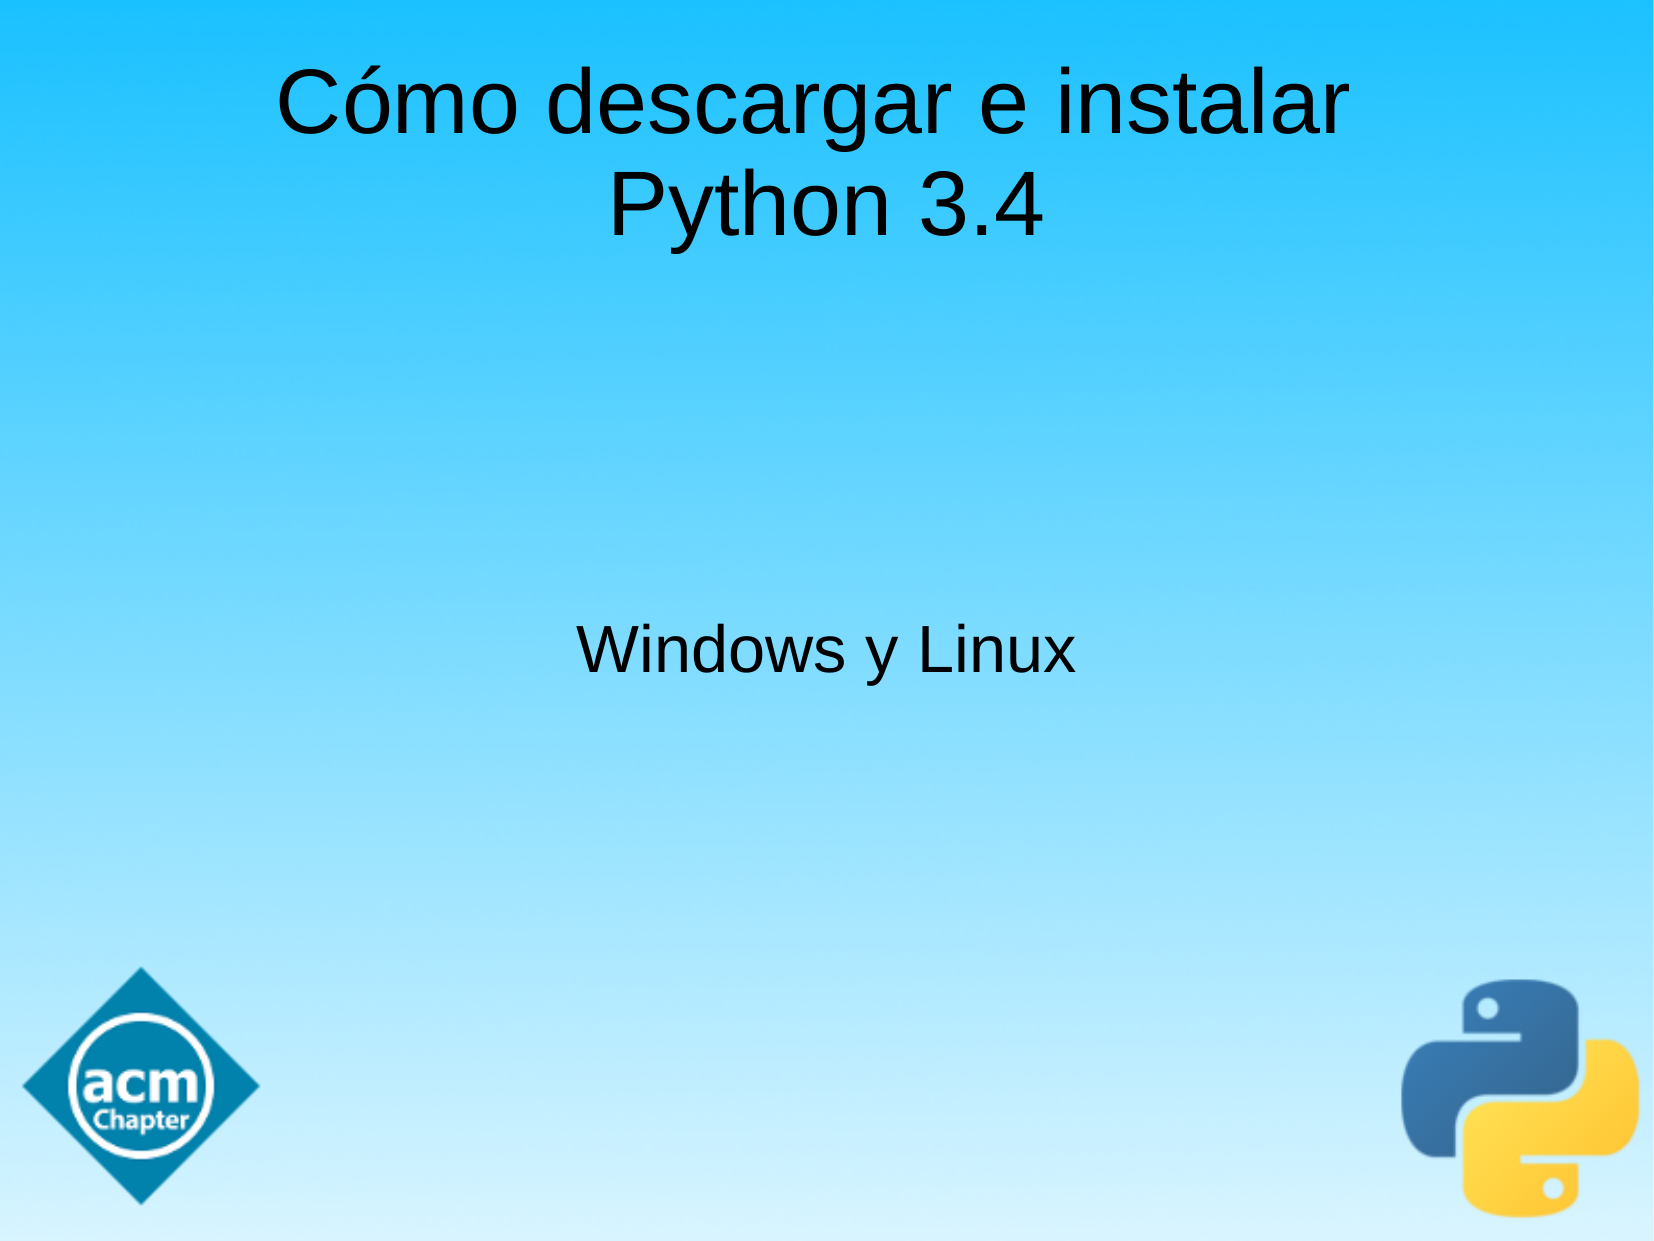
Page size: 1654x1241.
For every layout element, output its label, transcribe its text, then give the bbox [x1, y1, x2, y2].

title Cómo descargar e instalar Python 3.4 [82, 49, 1571, 257]
subtitle Windows y Linux [82, 290, 1571, 1010]
picture [0, 0, 1654, 1241]
